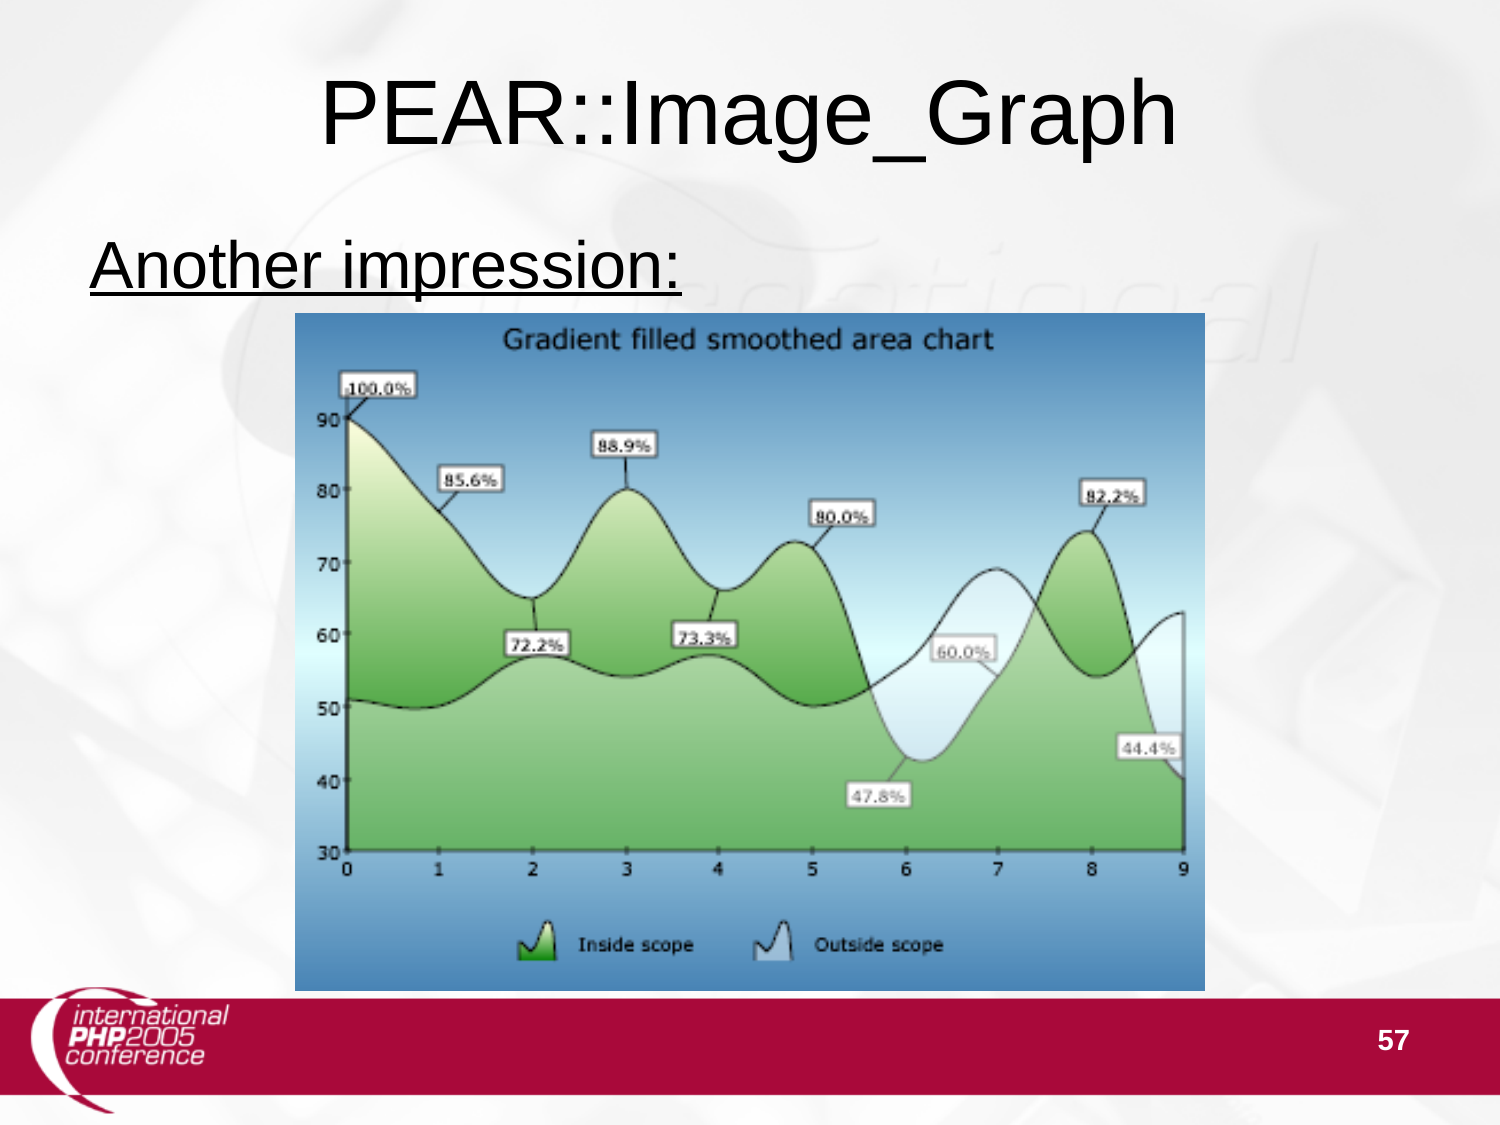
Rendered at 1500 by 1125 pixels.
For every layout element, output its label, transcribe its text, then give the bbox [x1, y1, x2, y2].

list Another impression: [75, 220, 1426, 977]
title PEAR::Image_Graph [75, 18, 1426, 207]
picture [0, 0, 1500, 1125]
